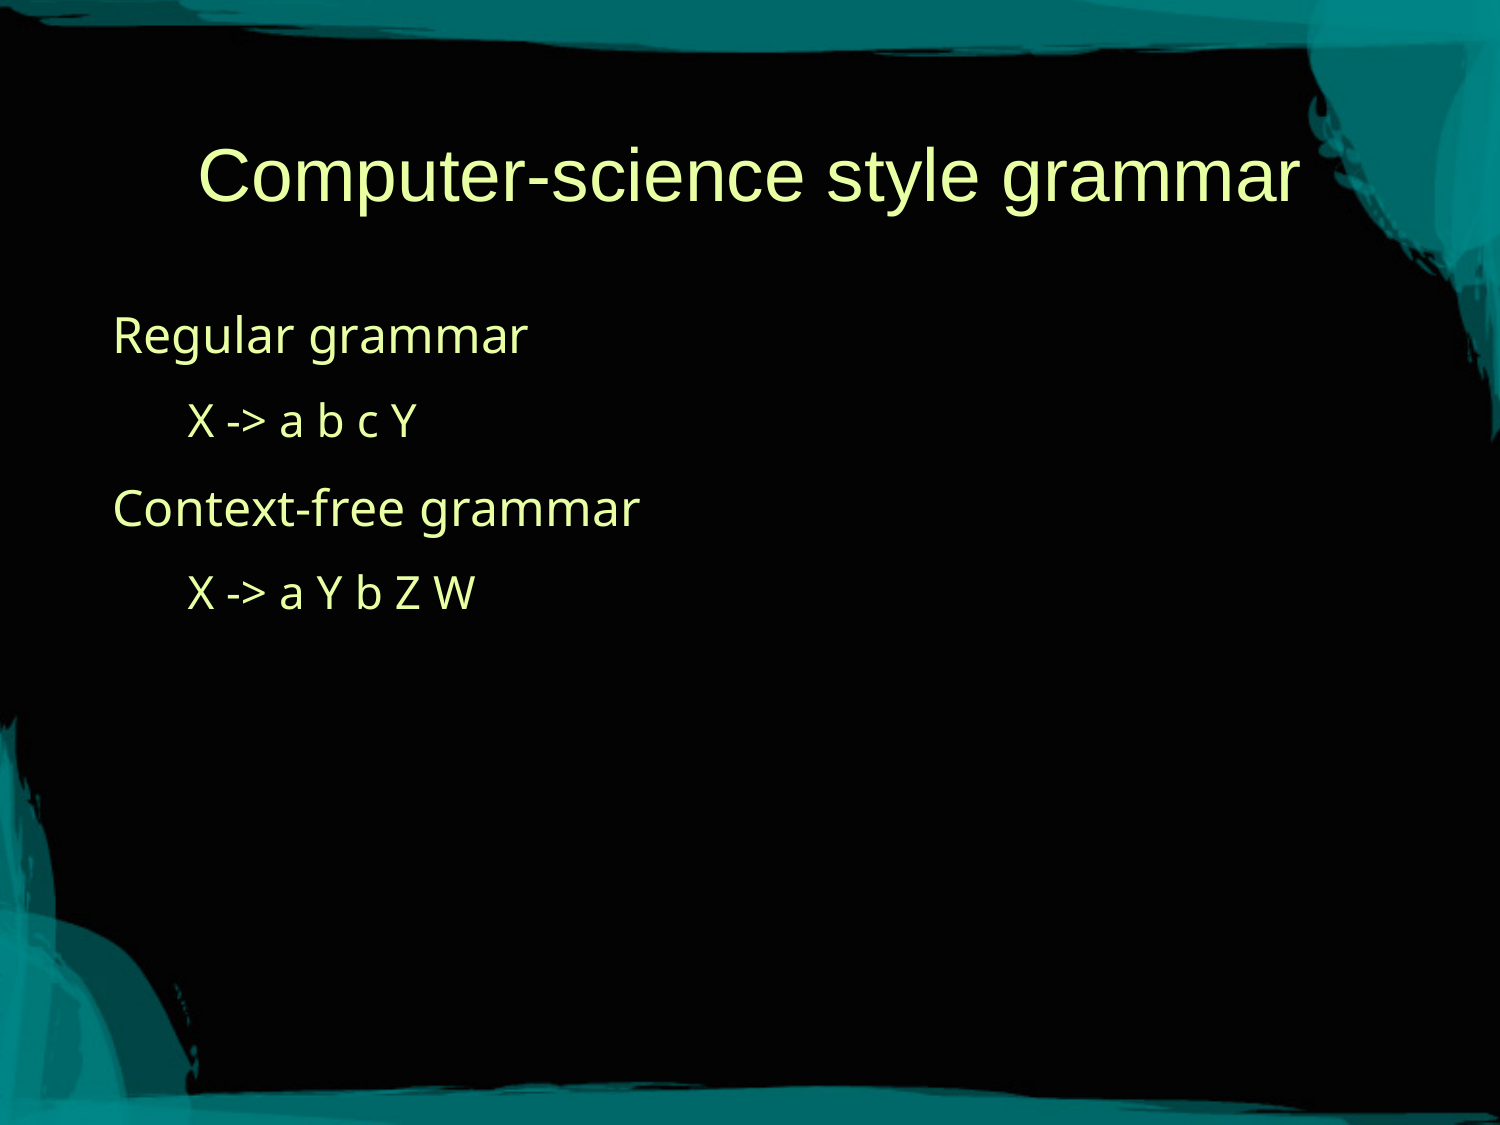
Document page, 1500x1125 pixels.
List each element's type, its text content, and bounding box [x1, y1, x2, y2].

title Computer-science style grammar [112, 94, 1388, 256]
list Regular grammar X -> a b c Y Context-free grammar X -> a Y b Z W [112, 299, 1388, 986]
picture [0, 0, 1500, 1125]
